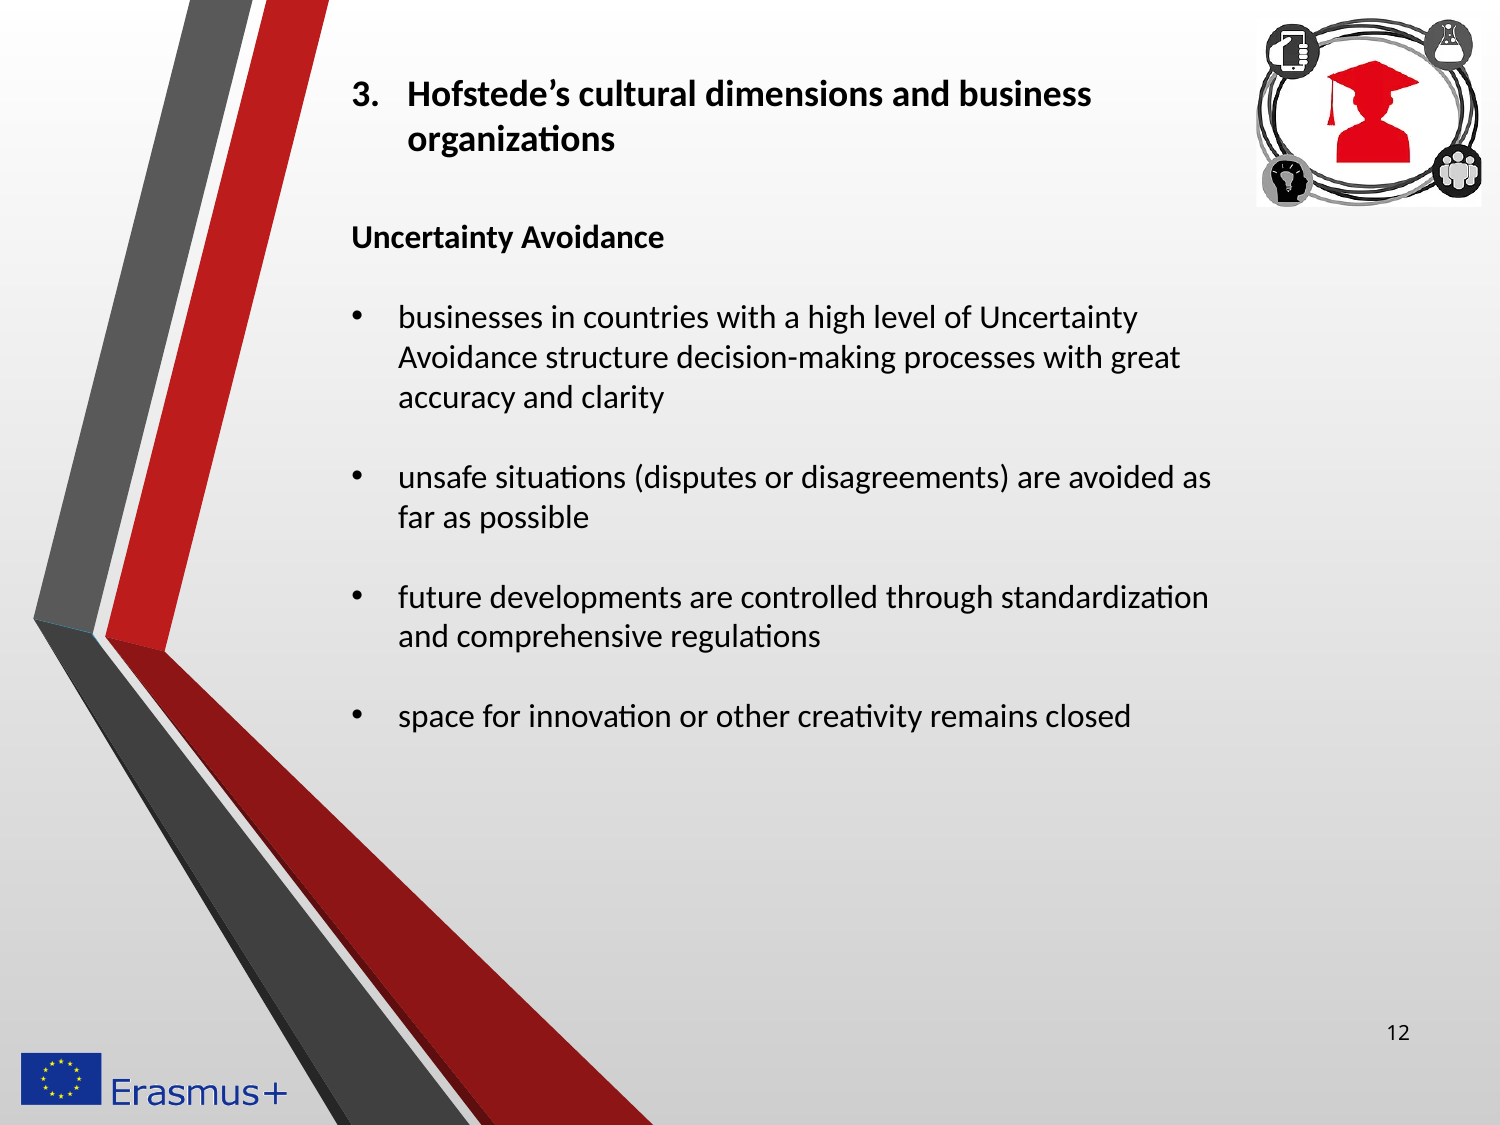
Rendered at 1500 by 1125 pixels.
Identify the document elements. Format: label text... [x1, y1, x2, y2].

picture [1256, 18, 1482, 207]
chart [1257, 19, 1483, 209]
picture [5, 1037, 302, 1120]
slide_number <numer> [1357, 1003, 1425, 1064]
text_box Hofstede’s cultural dimensions and business organizations [336, 61, 1247, 167]
text_box Uncertainty Avoidance businesses in countries with a high level of Uncertainty Avoidance structure decision-making processes with great accuracy and clarity unsafe situations (disputes or disagreements) are avoided as far as possible future developments are controlled through standardization and comprehensive regulations space for innovation or other creativity remains closed [336, 208, 1258, 742]
